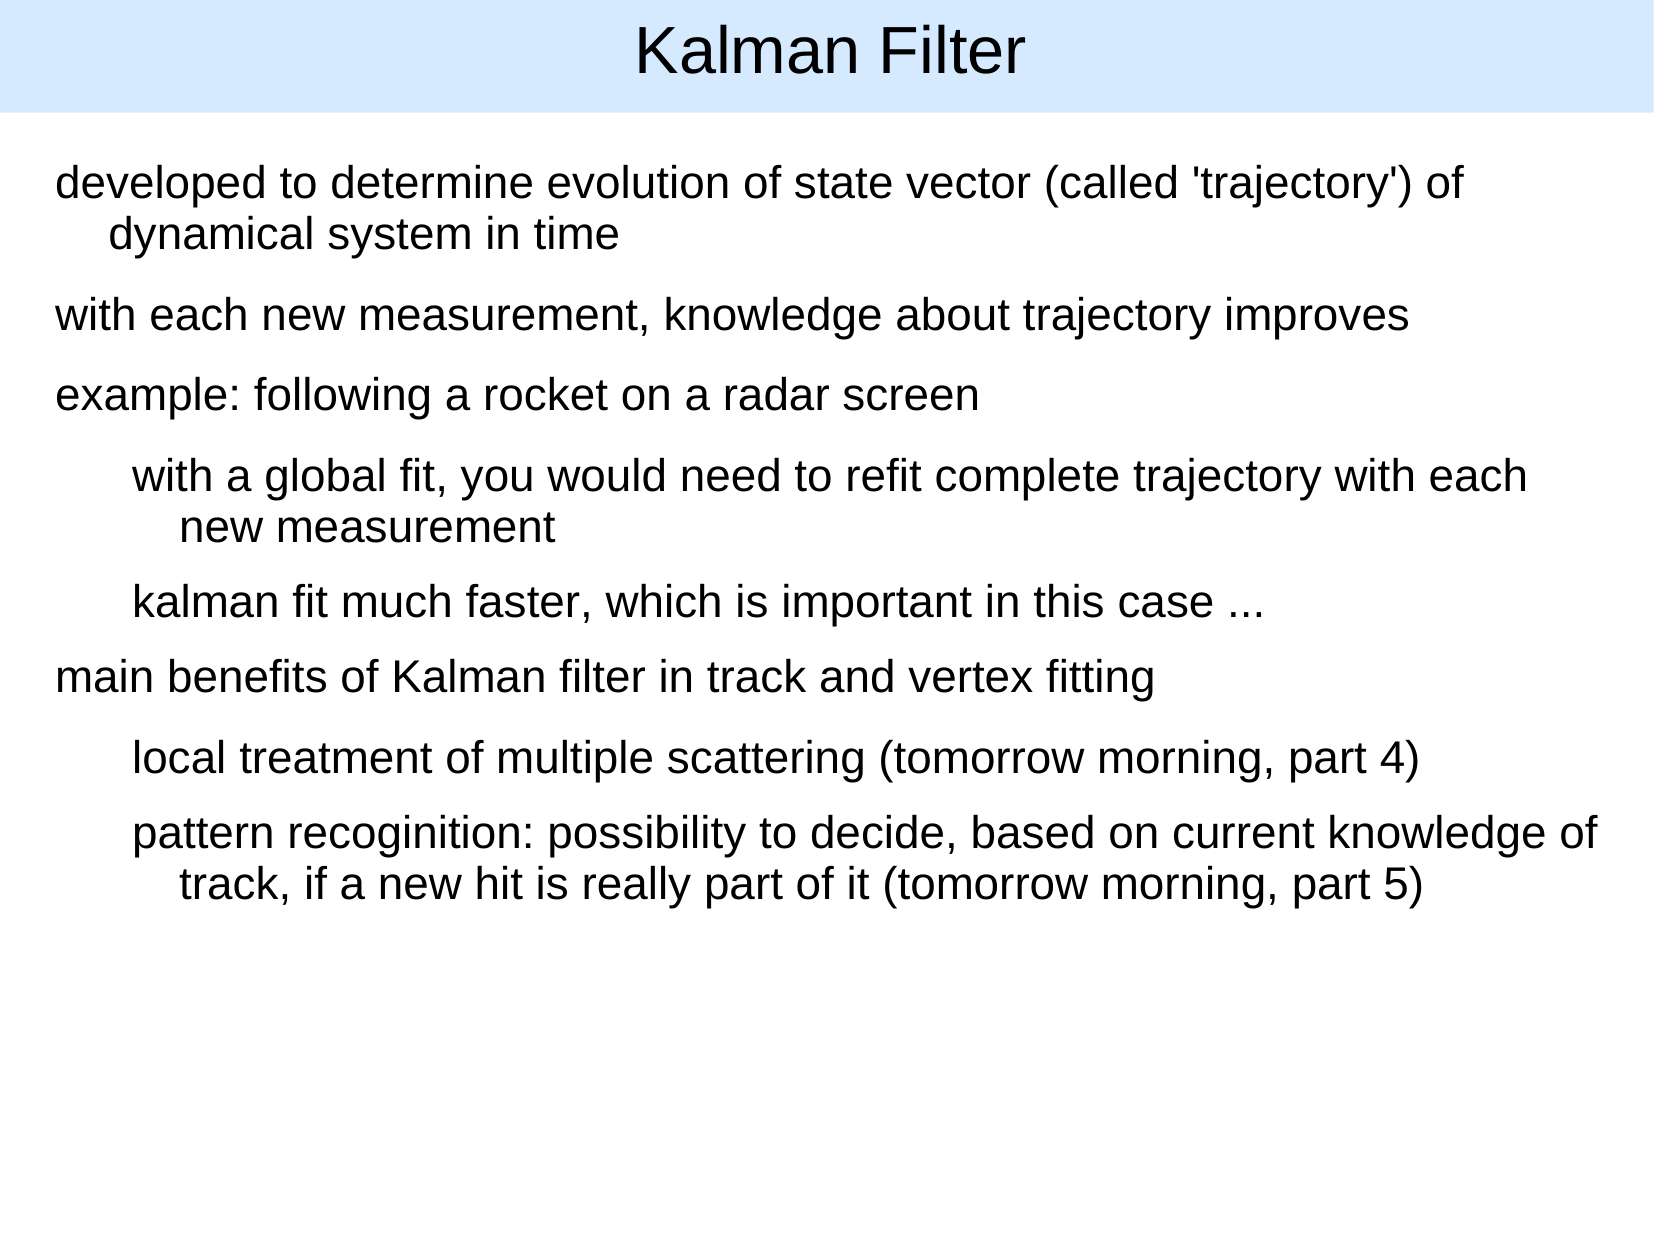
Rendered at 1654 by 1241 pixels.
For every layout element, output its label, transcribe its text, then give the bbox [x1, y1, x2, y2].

title Kalman Filter [86, 0, 1576, 100]
list developed to determine evolution of state vector (called 'trajectory') of dynamical system in time with each new measurement, knowledge about trajectory improves example: following a rocket on a radar screen with a global fit, you would need to refit complete trajectory with each new measurement kalman fit much faster, which is important in this case ... main benefits of Kalman filter in track and vertex fitting local treatment of multiple scattering (tomorrow morning, part 4) pattern recoginition: possibility to decide, based on current knowledge of track, if a new hit is really part of it (tomorrow morning, part 5) [37, 156, 1613, 1094]
